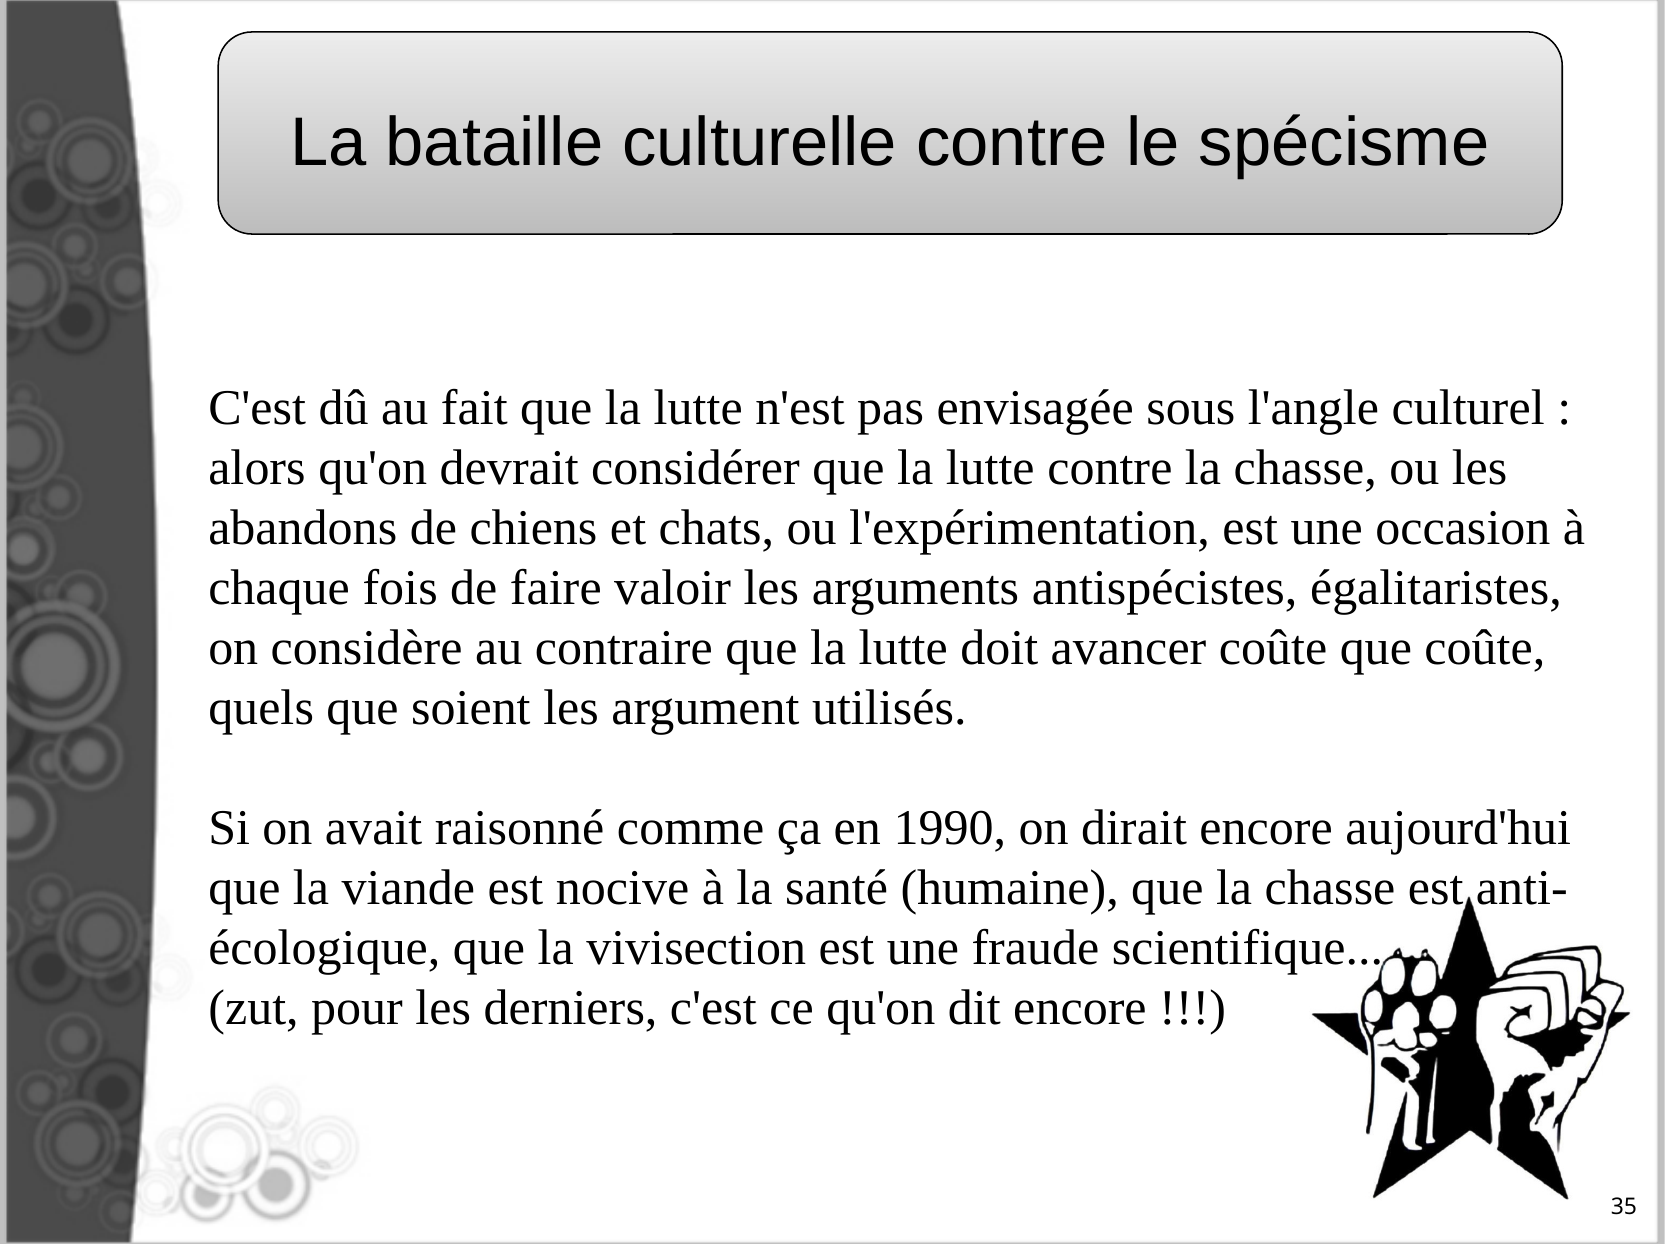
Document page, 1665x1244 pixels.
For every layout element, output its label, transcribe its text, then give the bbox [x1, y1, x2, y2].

picture [3, 0, 1662, 1244]
text_box [218, 31, 1563, 235]
text_box La bataille culturelle contre le spécisme [228, 88, 1553, 187]
text_box C'est dû au fait que la lutte n'est pas envisagée sous l'angle culturel : alors qu'on devrait considérer que la lutte contre la chasse, ou les abandons de chiens et chats, ou l'expérimentation, est une occasion à chaque fois de faire valoir les arguments antispécistes, égalitaristes, on considère au contraire que la lutte doit avancer coûte que coûte, quels que soient les argument utilisés. Si on avait raisonné comme ça en 1990, on dirait encore aujourd'hui que la viande est nocive à la santé (humaine), que la chasse est anti-écologique, que la vivisection est une fraude scientifique... (zut, pour les derniers, c'est ce qu'on dit encore !!!) [200, 307, 1595, 1042]
slide_number <numéro> [1596, 1183, 1665, 1225]
